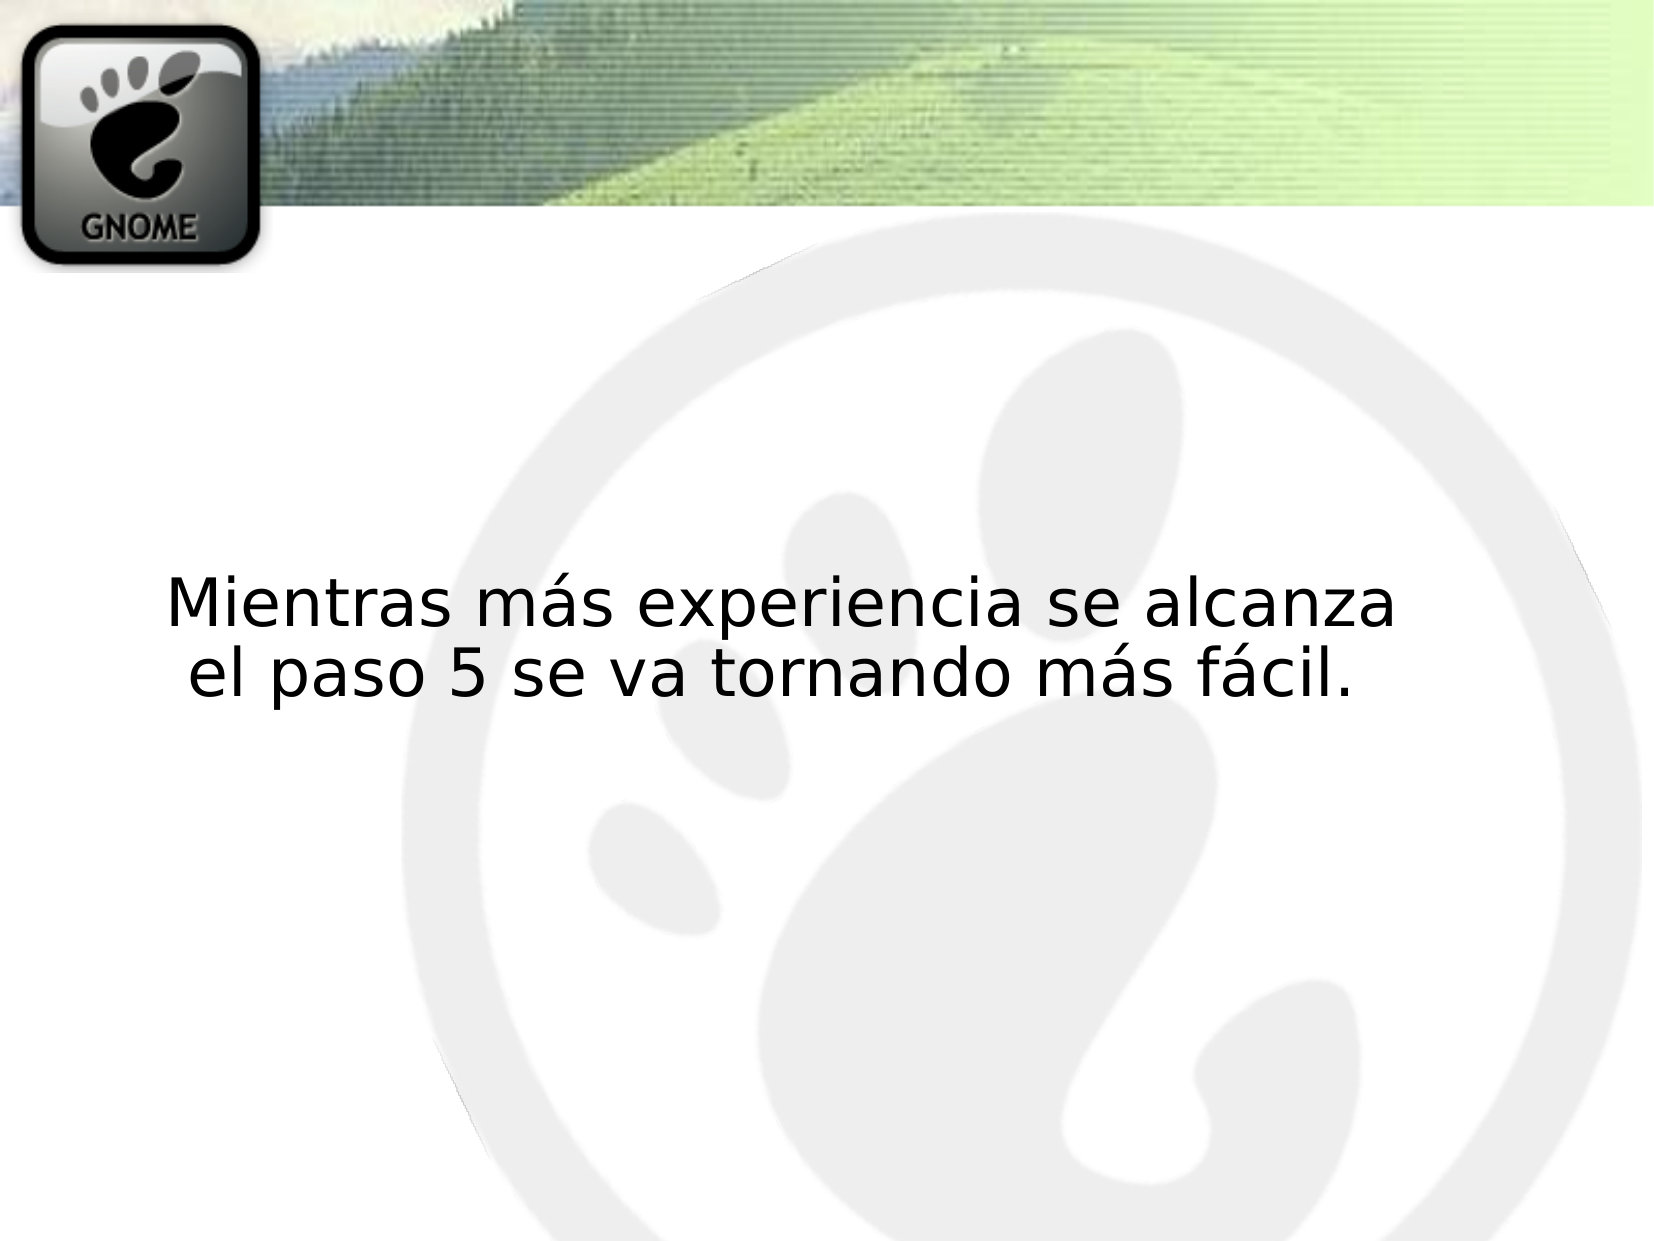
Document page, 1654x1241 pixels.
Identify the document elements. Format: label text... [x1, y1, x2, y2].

picture [0, 0, 1654, 1241]
subtitle Mientras más experiencia se alcanza el paso 5 se va tornando más fácil. [0, 252, 1566, 1028]
